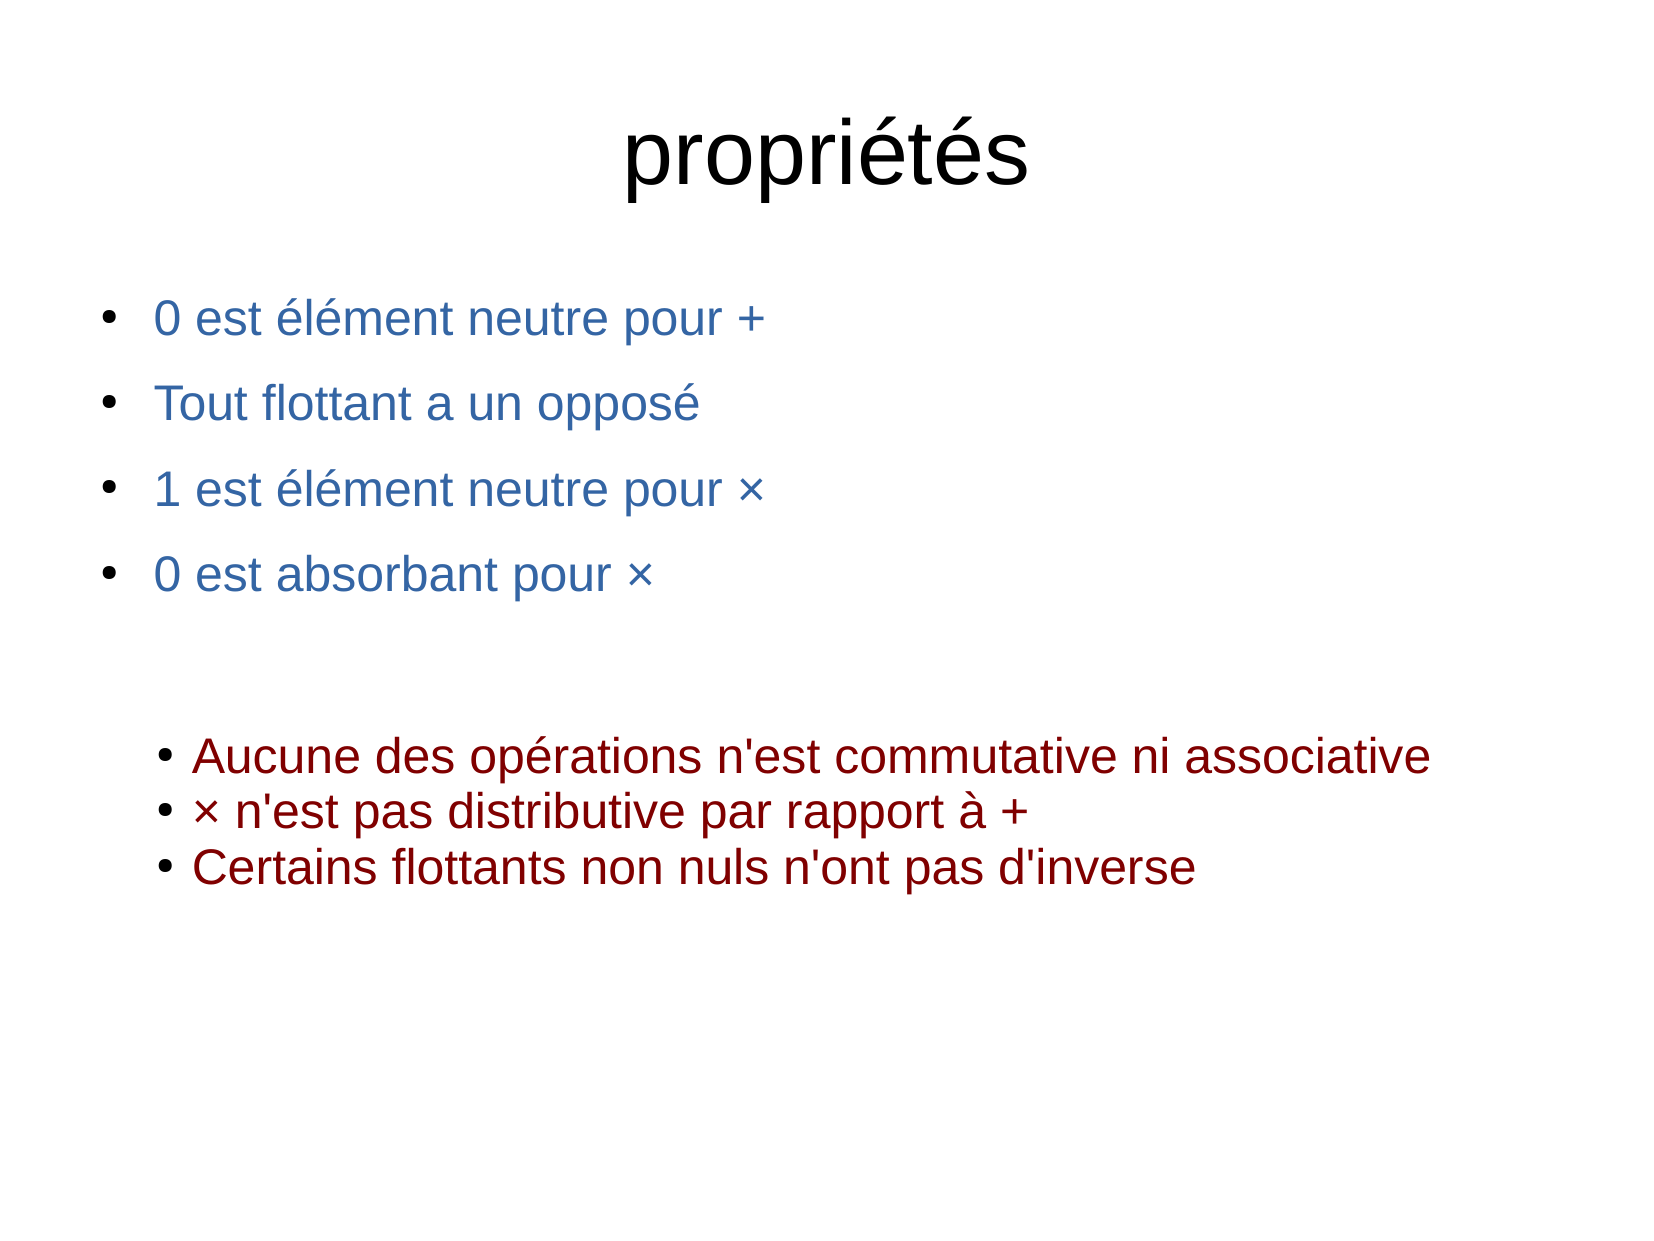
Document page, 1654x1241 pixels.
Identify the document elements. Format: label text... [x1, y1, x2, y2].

text_box Aucune des opérations n'est commutative ni associative × n'est pas distributive par rapport à + Certains flottants non nuls n'ont pas d'inverse [141, 720, 1448, 903]
list 0 est élément neutre pour + Tout flottant a un opposé 1 est élément neutre pour × 0 est absorbant pour × [82, 290, 1465, 662]
title propriétés [82, 49, 1571, 257]
